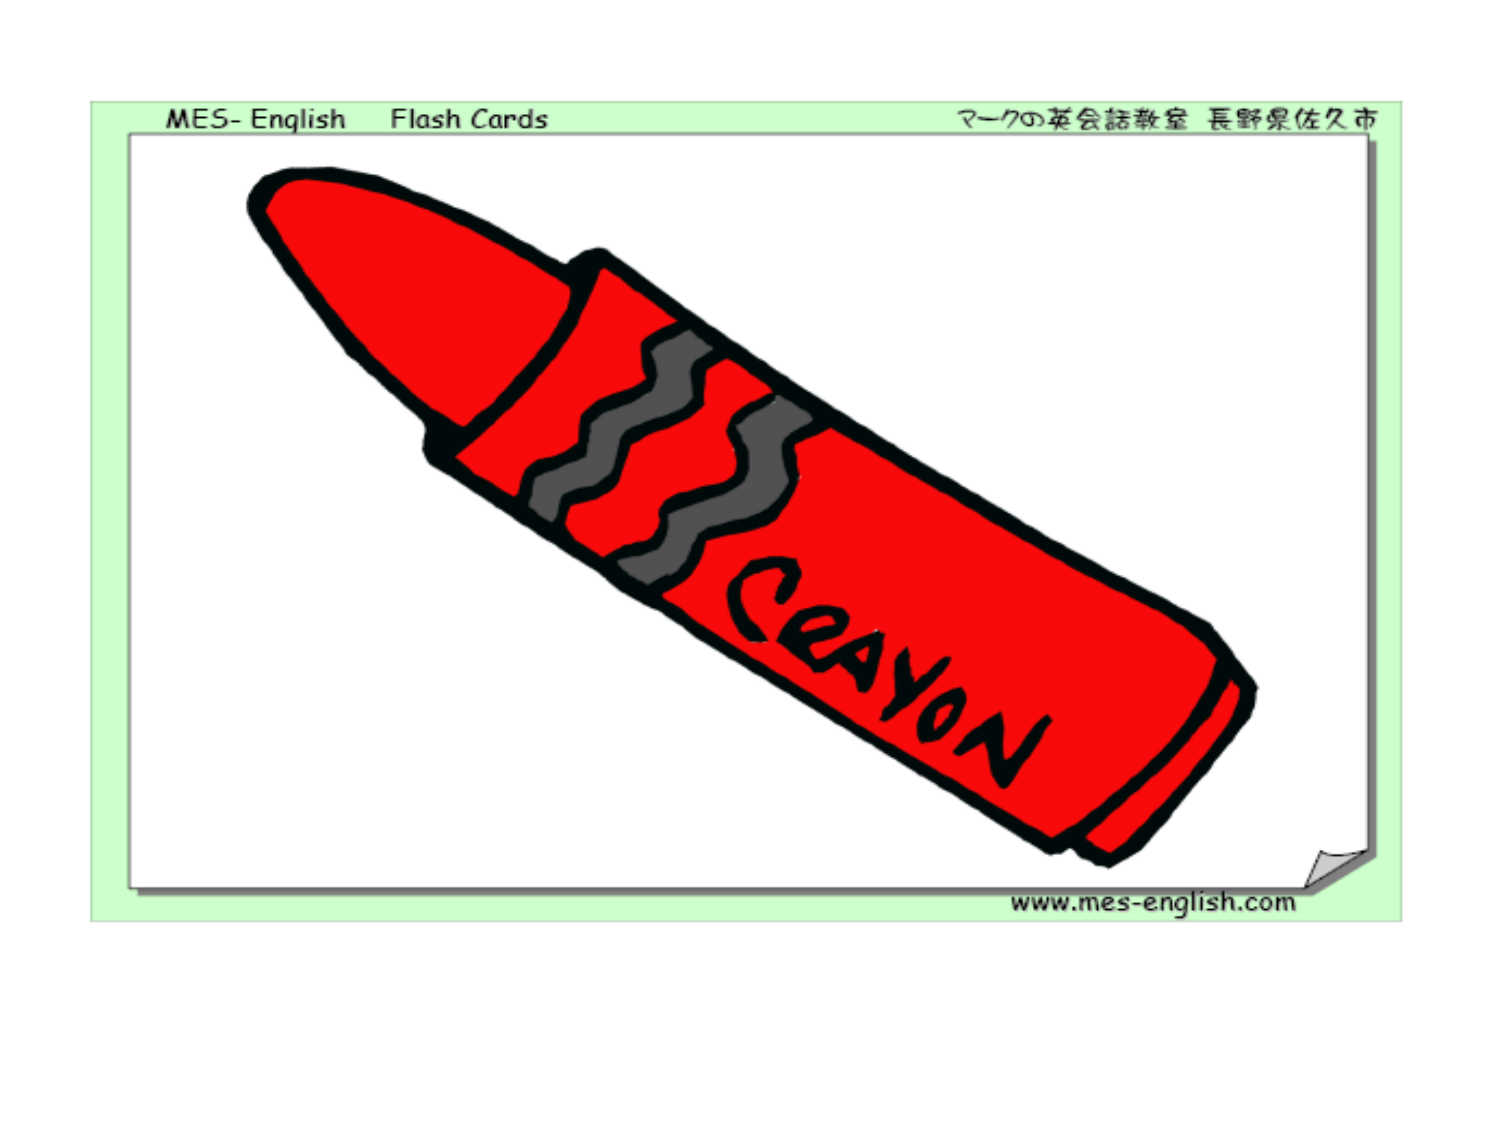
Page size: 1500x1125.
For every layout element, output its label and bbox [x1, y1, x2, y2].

picture [67, 86, 1417, 938]
